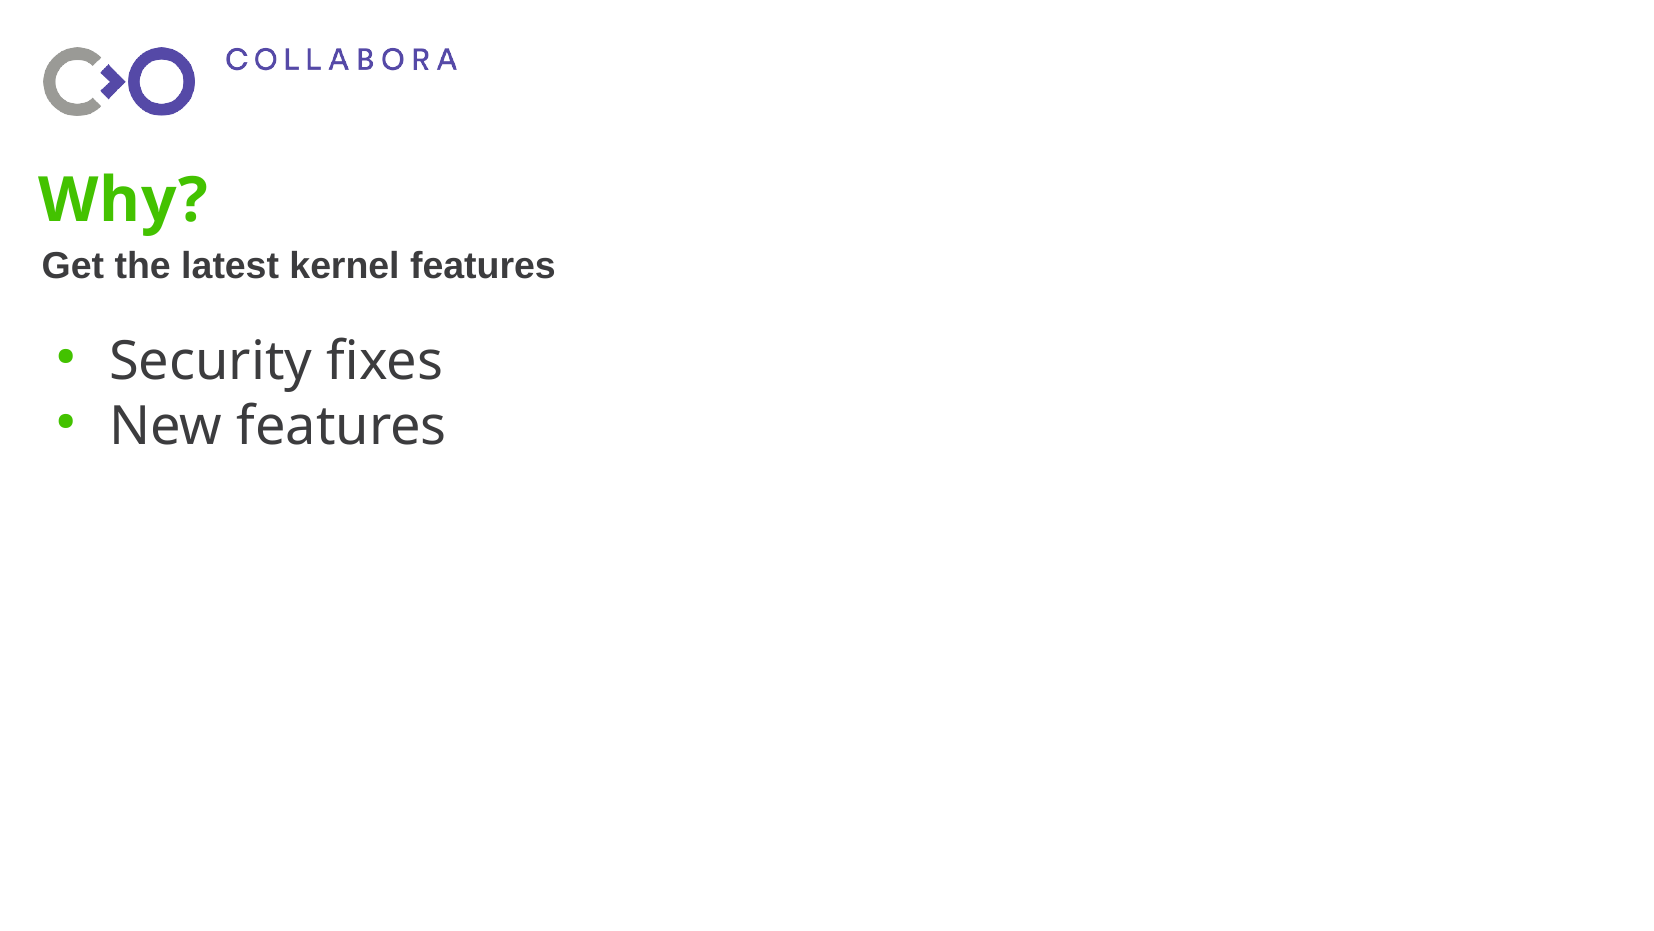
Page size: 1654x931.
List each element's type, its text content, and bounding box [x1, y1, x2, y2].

list Security fixes New features [38, 325, 1614, 581]
picture [43, 47, 457, 116]
title Why? [38, 159, 1614, 216]
text_box Get the latest kernel features [41, 240, 1614, 290]
